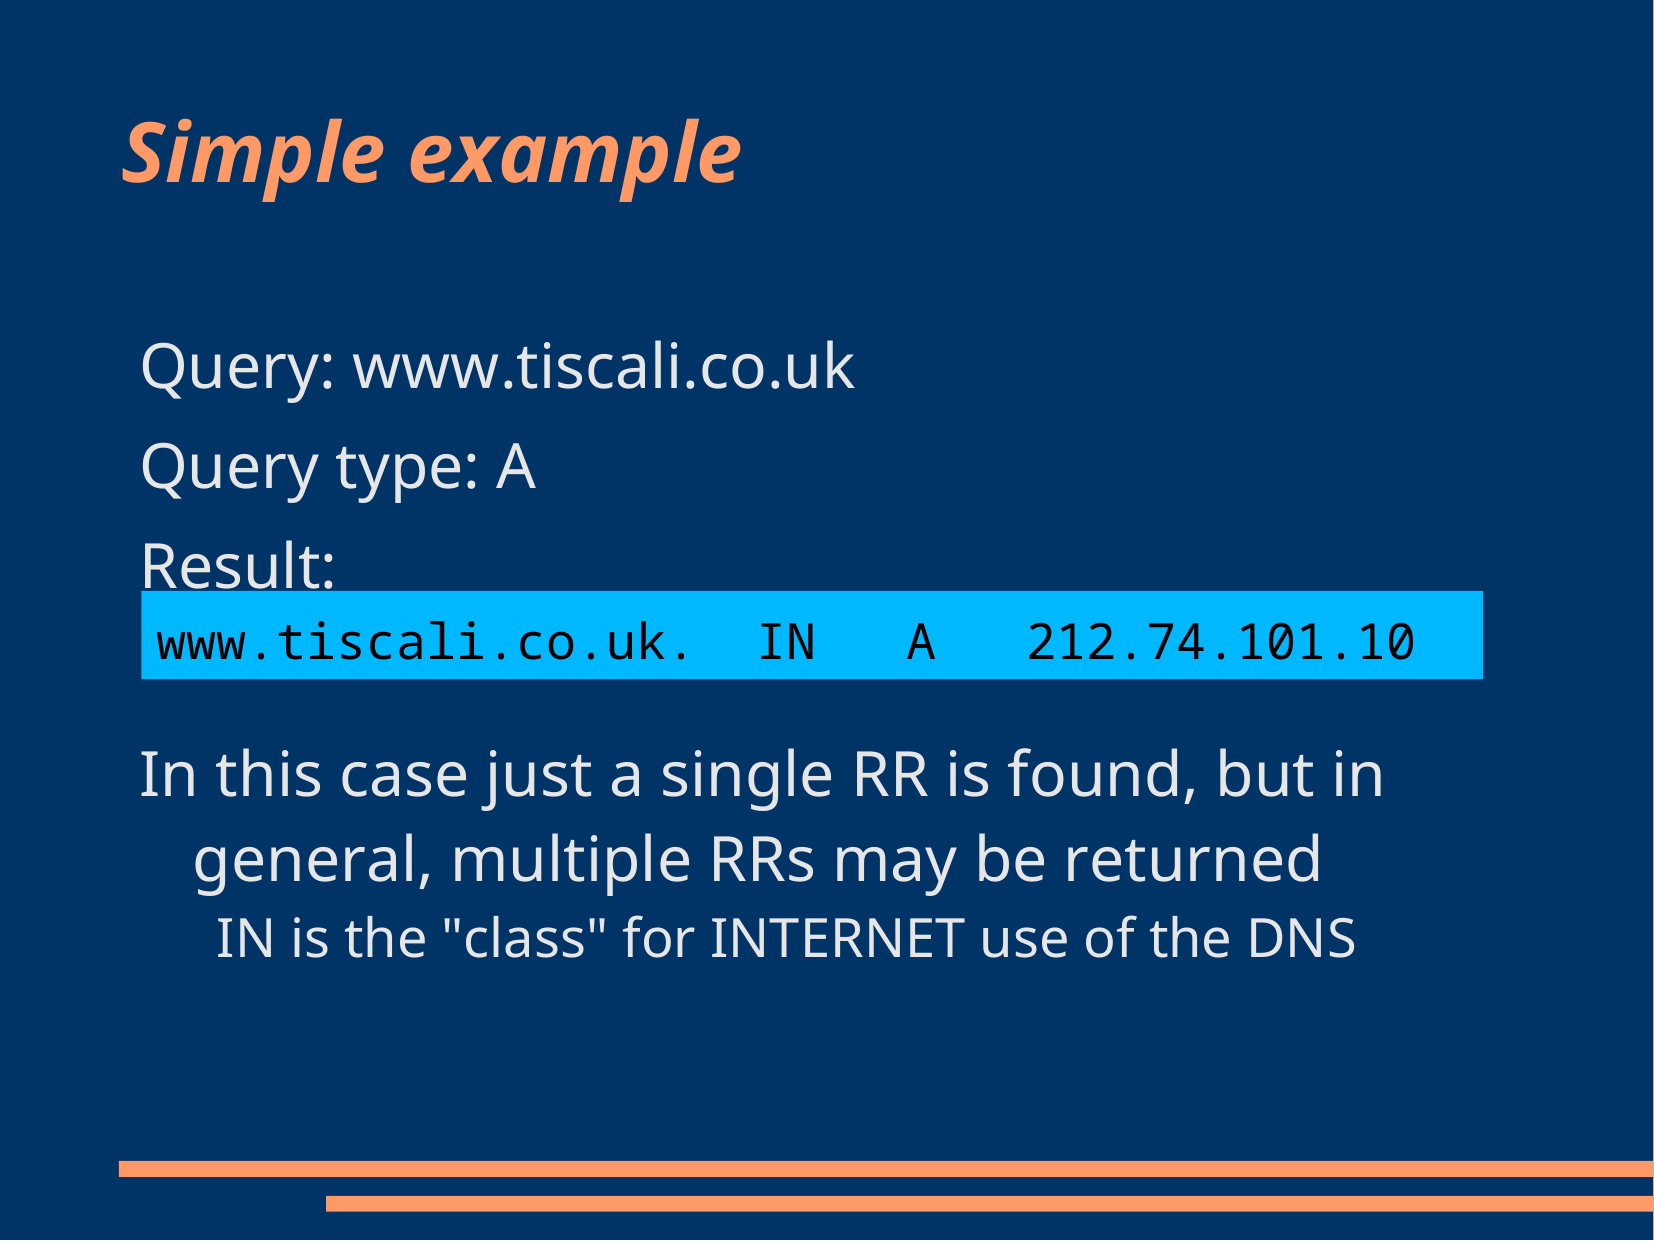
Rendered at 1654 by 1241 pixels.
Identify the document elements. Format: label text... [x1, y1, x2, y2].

title Simple example [121, 46, 1534, 254]
text_box www.tiscali.co.uk. IN A 212.74.101.10 [141, 590, 1484, 680]
list Query: www.tiscali.co.uk Query type: A Result: [121, 322, 1561, 571]
text_box In this case just a single RR is found, but in general, multiple RRs may be returned IN is the "class" for INTERNET use of the DNS [122, 729, 1562, 978]
